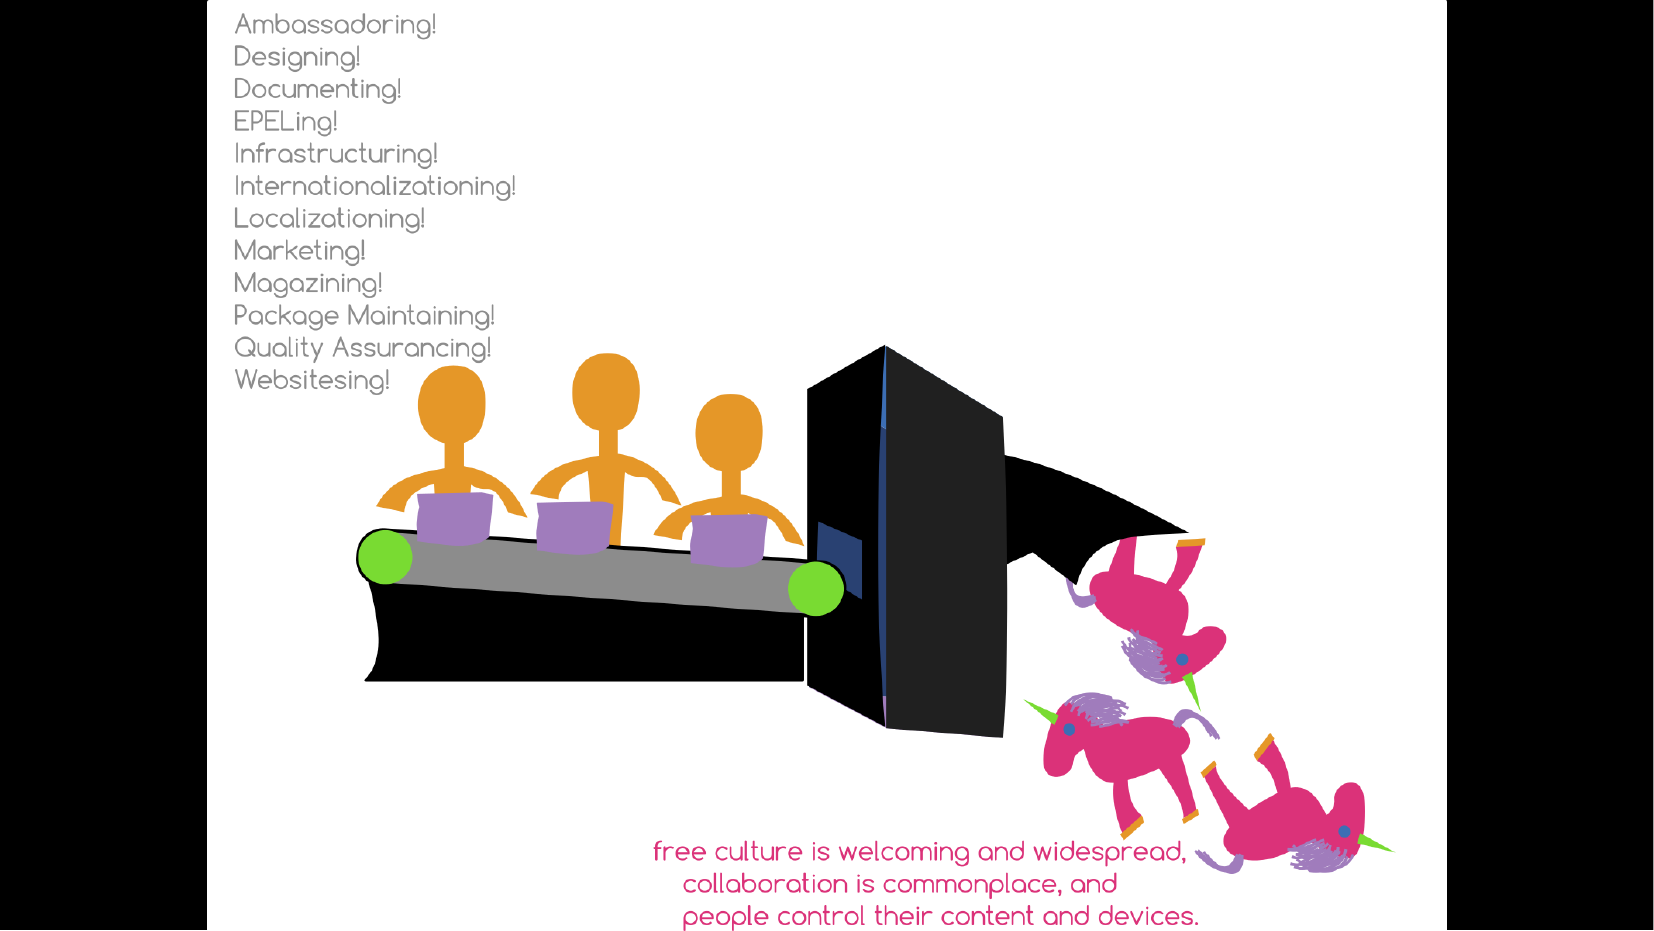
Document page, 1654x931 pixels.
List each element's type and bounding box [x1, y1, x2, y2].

picture [207, 0, 1447, 931]
